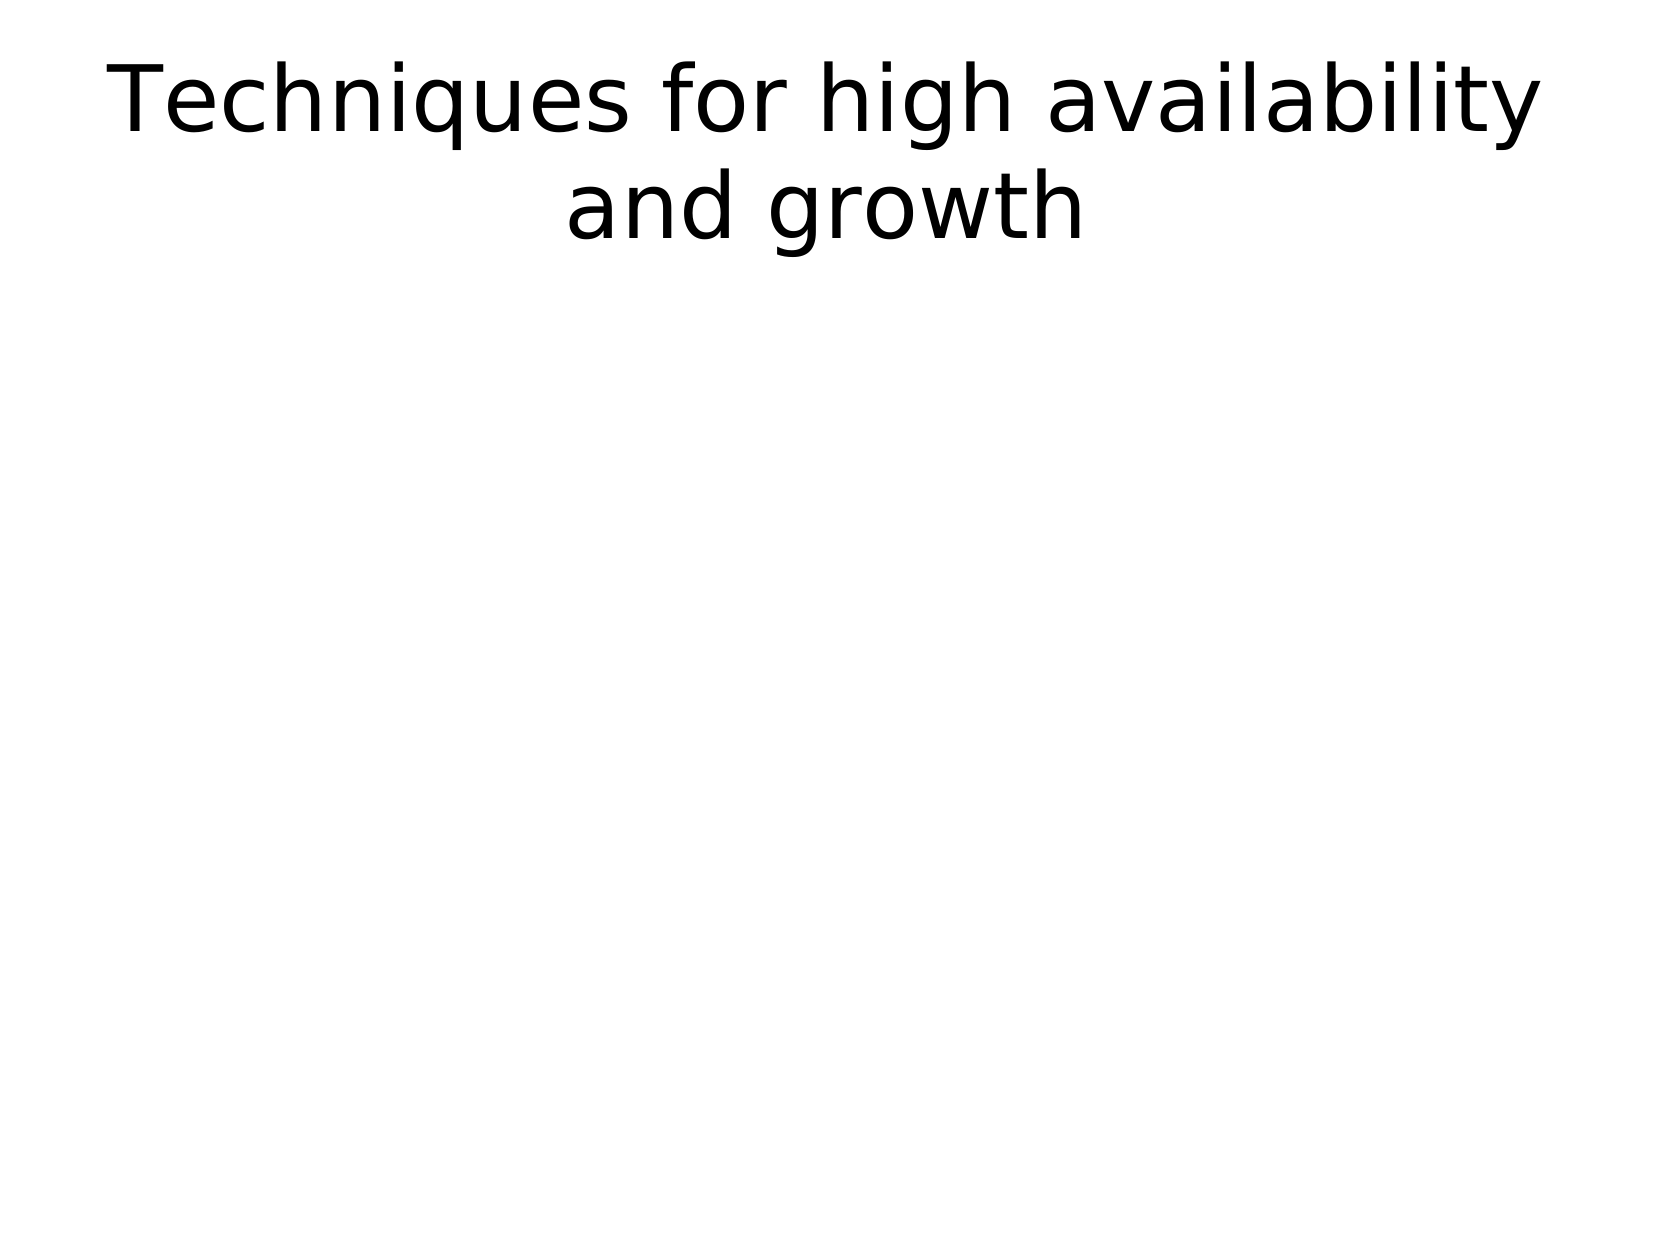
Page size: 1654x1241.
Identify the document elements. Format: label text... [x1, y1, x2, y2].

title Techniques for high availability and growth [82, 45, 1571, 261]
